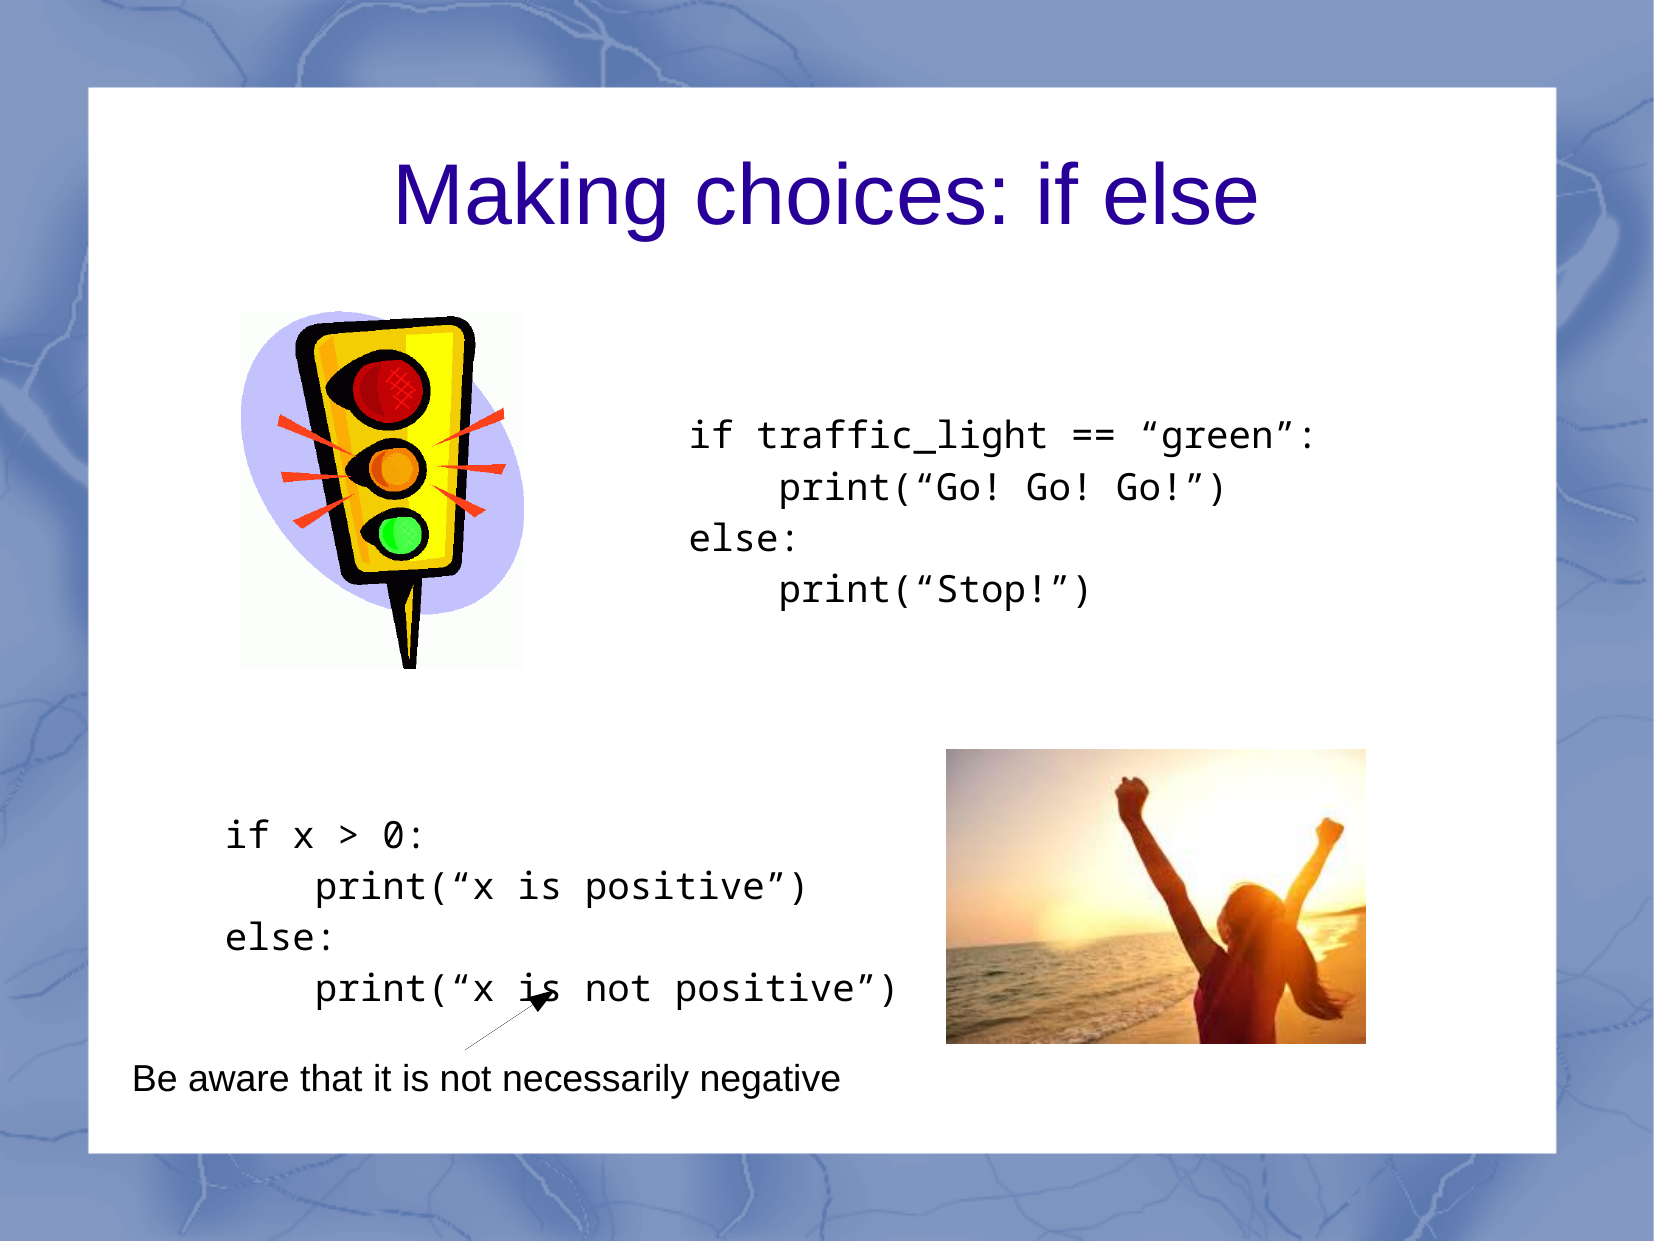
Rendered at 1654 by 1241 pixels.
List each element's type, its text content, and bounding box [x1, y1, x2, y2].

text_box Be aware that it is not necessarily negative [117, 1050, 856, 1107]
text_box if x > 0: print(“x is positive”) else: print(“x is not positive”) [210, 801, 915, 991]
picture [0, 0, 1654, 1241]
text_box if traffic_light == “green”: print(“Go! Go! Go!”) else: print(“Stop!”) [673, 401, 1334, 591]
title Making choices: if else [118, 90, 1536, 298]
